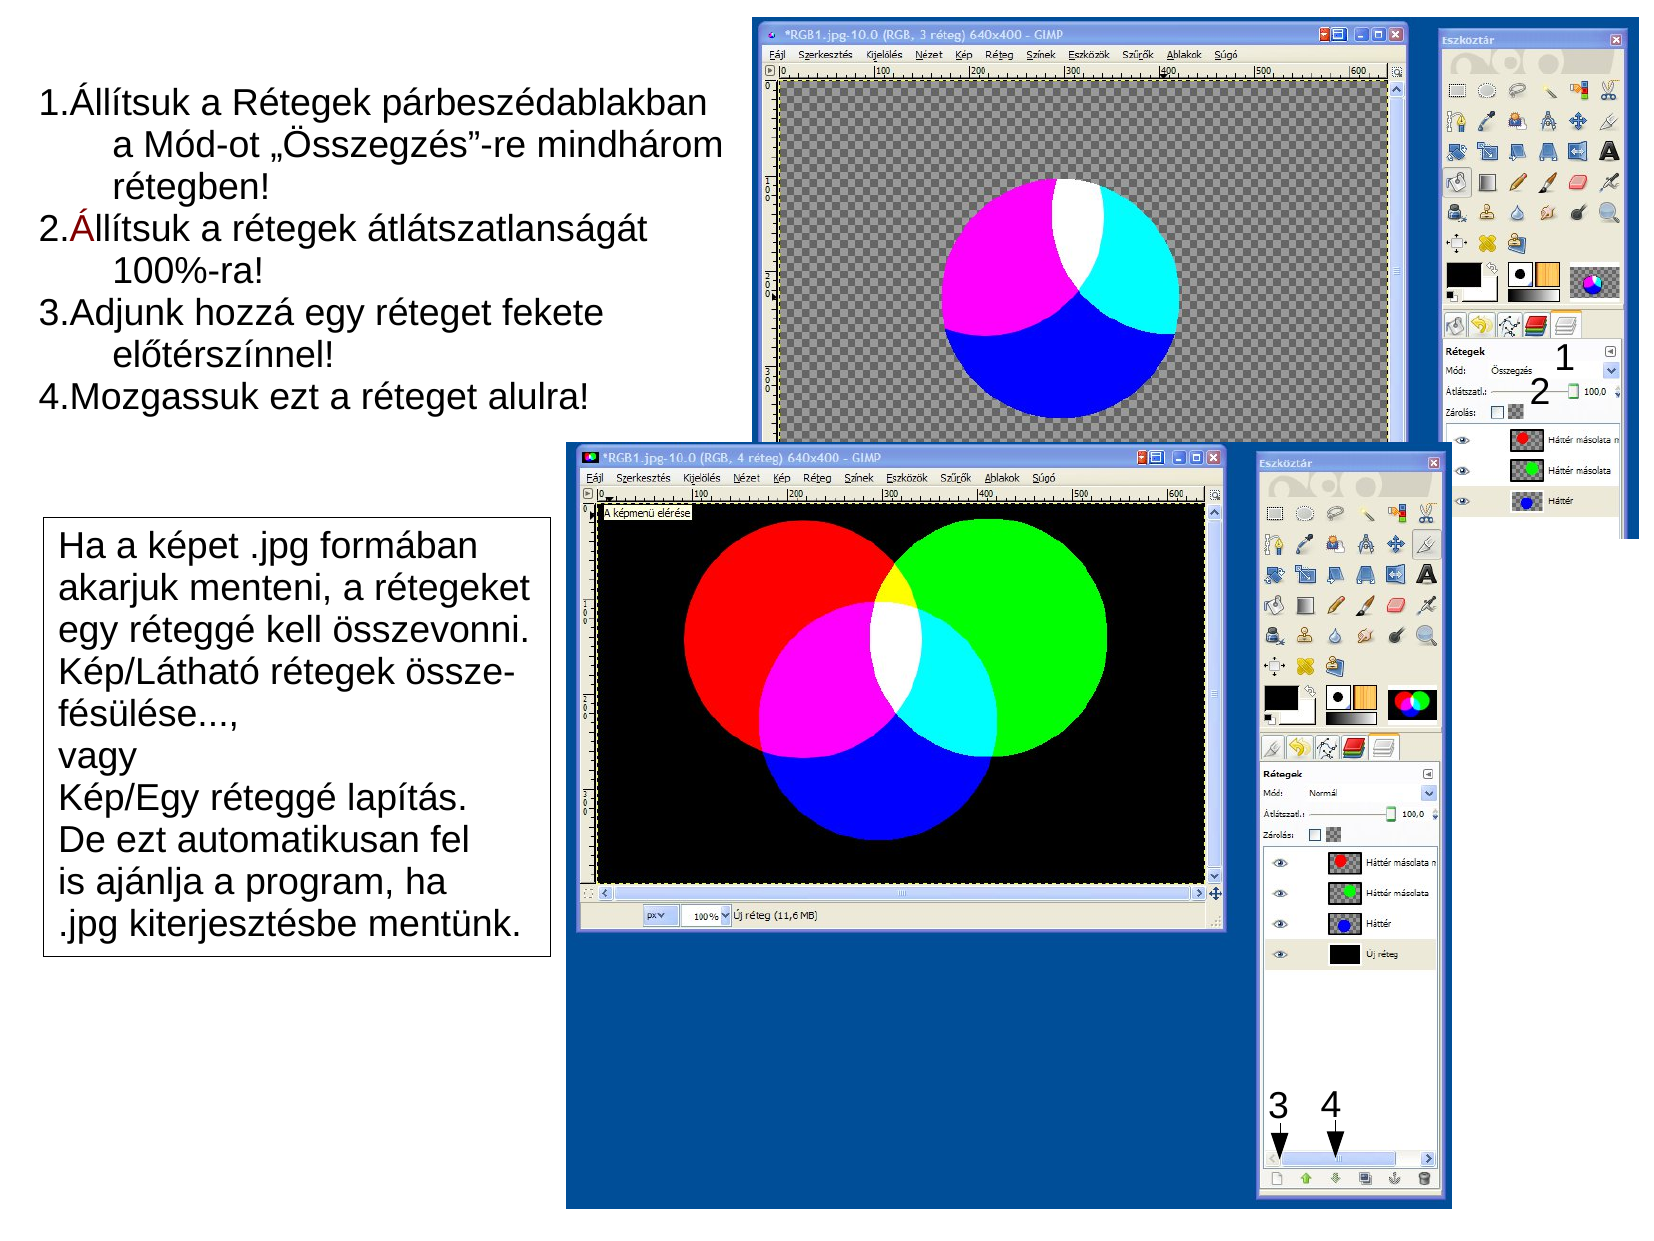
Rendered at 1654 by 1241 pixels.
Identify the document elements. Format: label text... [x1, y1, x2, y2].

text_box Állítsuk a Rétegek párbeszédablakban a Mód-ot „Összegzés”-re mindhárom rétegben! Állítsuk a rétegek átlátszatlanságát 100%-ra! Adjunk hozzá egy réteget fekete előtérszínnel! Mozgassuk ezt a réteget alulra! [23, 74, 739, 468]
text_box 2 [1514, 363, 1566, 421]
text_box 1 [1539, 328, 1590, 386]
text_box Ha a képet .jpg formában akarjuk menteni, a rétegeket egy réteggé kell összevonni. Kép/Látható rétegek össze- fésülése..., vagy Kép/Egy réteggé lapítás. De ezt automatikusan fel is ajánlja a program, ha .jpg kiterjesztésbe mentünk. [43, 517, 551, 957]
text_box 4 [1305, 1075, 1357, 1133]
picture [566, 17, 1639, 1209]
text_box 3 [1253, 1077, 1304, 1135]
